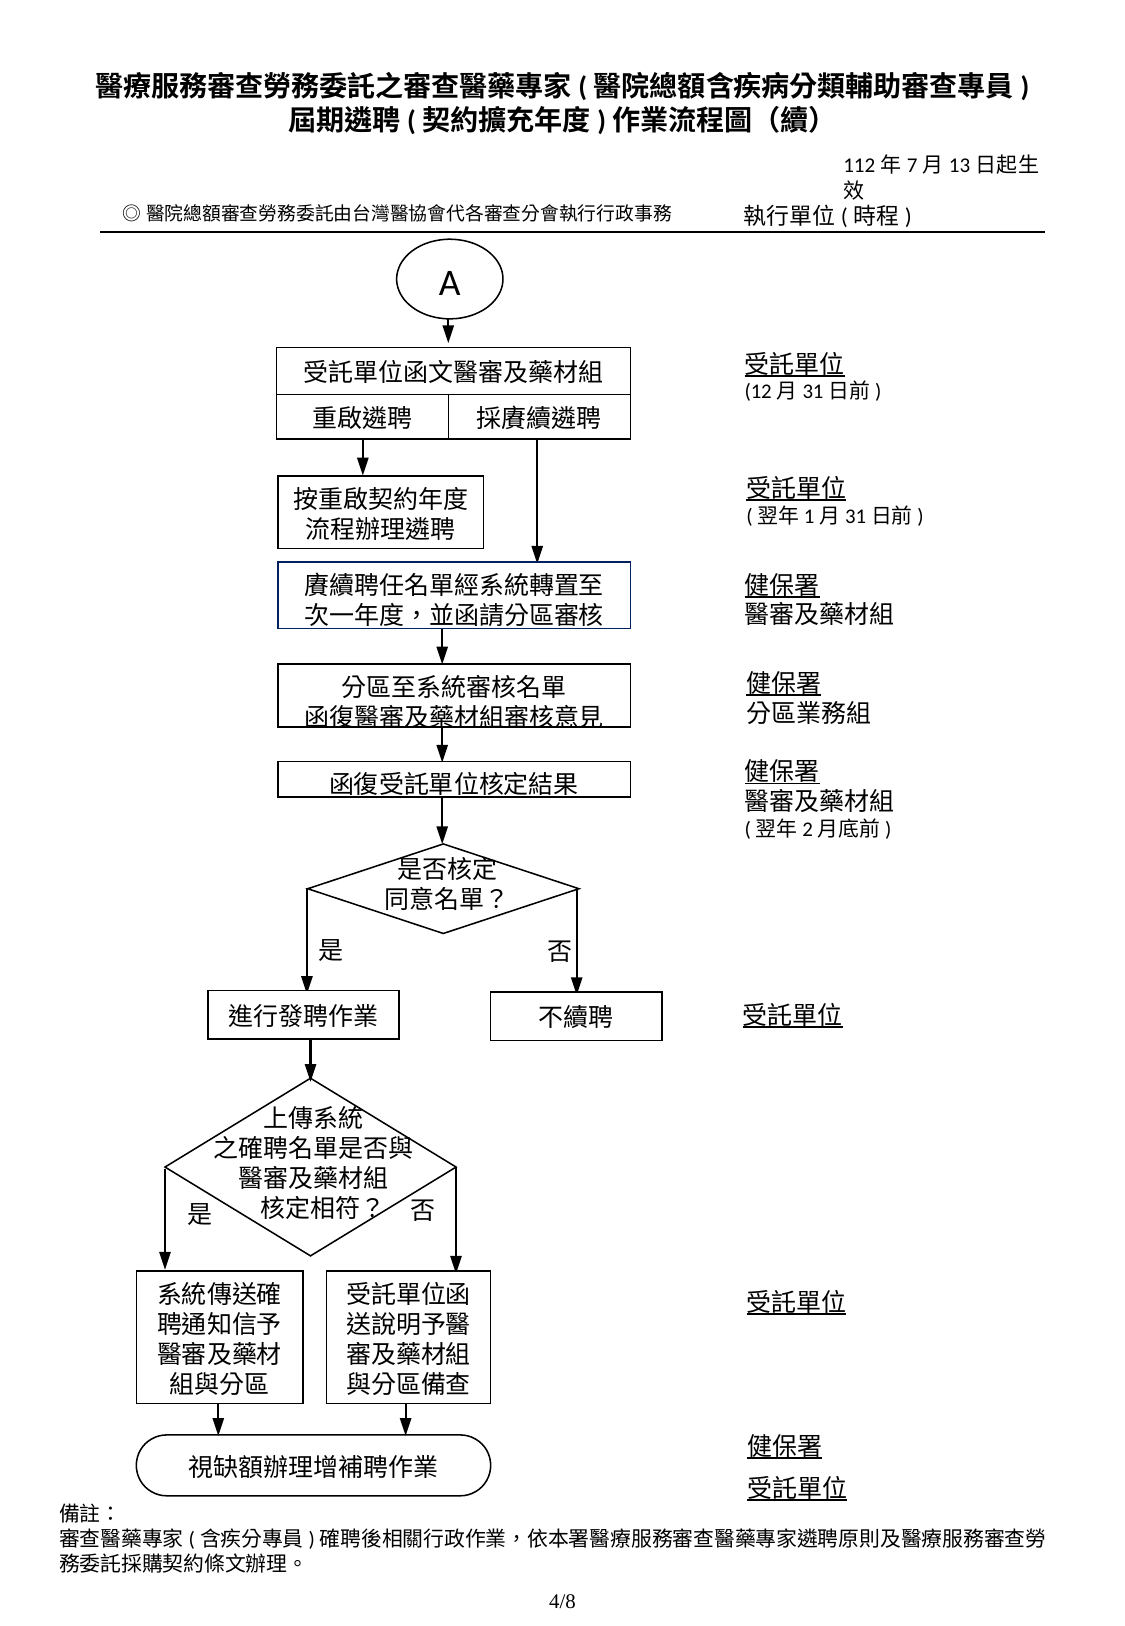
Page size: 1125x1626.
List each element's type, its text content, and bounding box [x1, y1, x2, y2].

text_box 4/8 [0, 1573, 1125, 1625]
text_box 受託單位 [728, 992, 948, 1062]
text_box 系統傳送確聘通知信予醫審及藥材組與分區 [136, 1270, 304, 1404]
text_box 不續聘 [491, 992, 662, 1040]
text_box 受託單位 [732, 1465, 949, 1510]
text_box 受託單位函文醫審及藥材組 [276, 347, 631, 394]
text_box 健保署 [732, 1423, 953, 1468]
text_box 執行單位(時程) [728, 194, 1091, 237]
text_box 採賡續遴聘 [449, 394, 631, 440]
text_box 是 [308, 927, 359, 972]
text_box 函復受託單位核定結果 [278, 761, 631, 797]
text_box 否 [578, 928, 587, 973]
text_box 是 [173, 1191, 228, 1236]
text_box 否 [396, 1187, 451, 1232]
text_box ◎醫院總額審查勞務委託由台灣醫協會代各審查分會執行行政事務 [108, 194, 686, 231]
text_box 按重啟契約年度 流程辦理遴聘 [278, 476, 484, 548]
text_box 健保署 醫審及藥材組 (翌年2月底前) [730, 748, 910, 848]
text_box 受託單位 (翌年1月31日前) [731, 465, 939, 535]
text_box 重啟遴聘 [276, 394, 449, 440]
text_box 備註： 審查醫藥專家(含疾分專員)確聘後相關行政作業，依本署醫療服務審查醫藥專家遴聘原則及醫療服務審查勞務委託採購契約條文辦理。 [44, 1492, 1081, 1573]
text_box 賡續聘任名單經系統轉置至 次一年度，並函請分區審核 [278, 562, 631, 628]
text_box 112年7月13日起生效 [828, 144, 1074, 185]
text_box 健保署 分區業務組 [731, 660, 886, 735]
text_box 健保署 醫審及藥材組 [730, 562, 910, 637]
text_box 是否核定 同意名單？ [331, 845, 564, 902]
text_box A [396, 239, 503, 319]
text_box 受託單位 (12月31日前) [730, 341, 896, 411]
text_box 否 [532, 928, 576, 973]
text_box 受託單位 [732, 1279, 949, 1324]
text_box 視缺額辦理增補聘作業 [136, 1434, 491, 1492]
text_box 受託單位函送說明予醫審及藥材組與分區備查 [326, 1270, 491, 1404]
text_box 醫療服務審查勞務委託之審查醫藥專家(醫院總額含疾病分類輔助審查專員) 屆期遴聘(契約擴充年度)作業流程圖（續） [0, 61, 1125, 144]
text_box 進行發聘作業 [208, 991, 399, 1039]
text_box 分區至系統審核名單 函復醫審及藥材組審核意見 [278, 664, 631, 727]
text_box 上傳系統 之確聘名單是否與 醫審及藥材組 核定相符？ [197, 1094, 430, 1234]
